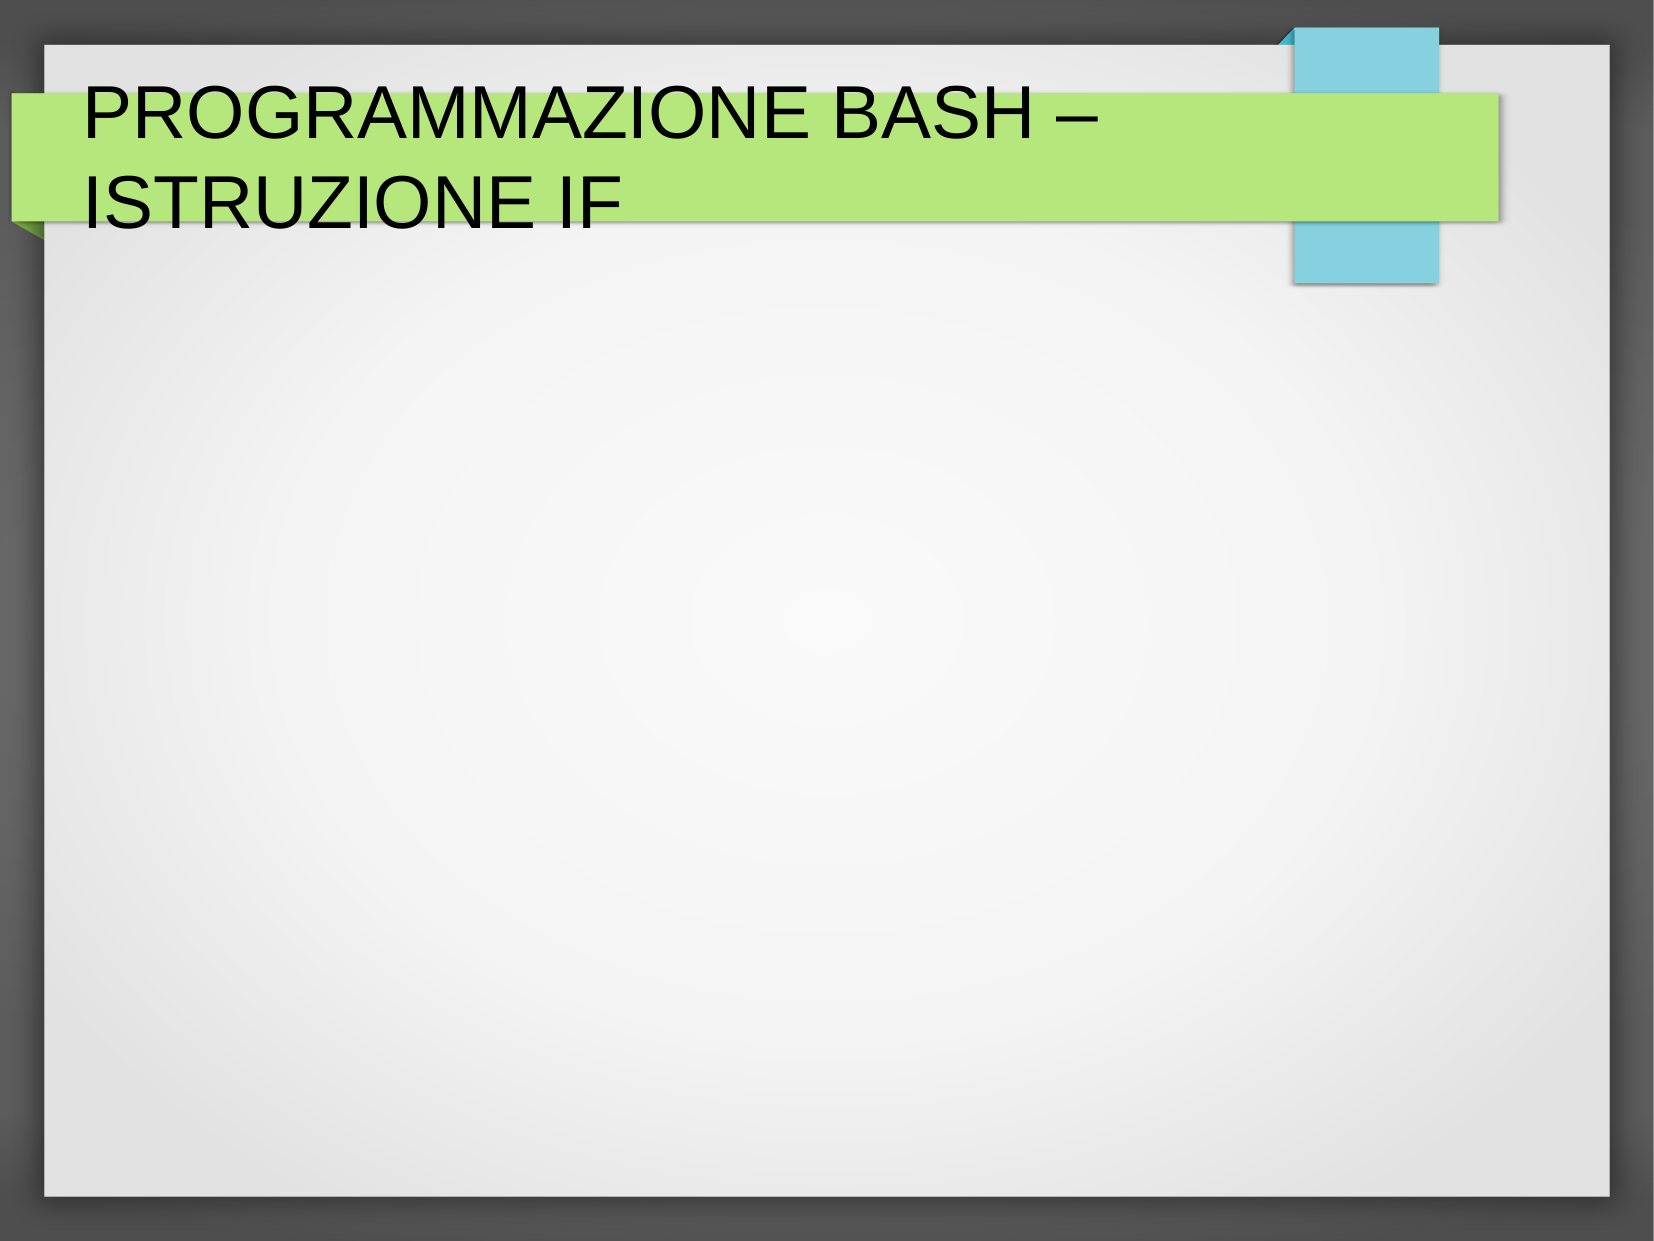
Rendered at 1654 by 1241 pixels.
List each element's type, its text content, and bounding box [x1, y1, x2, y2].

title PROGRAMMAZIONE BASH – ISTRUZIONE IF [82, 62, 1264, 245]
picture [0, 0, 1654, 1241]
